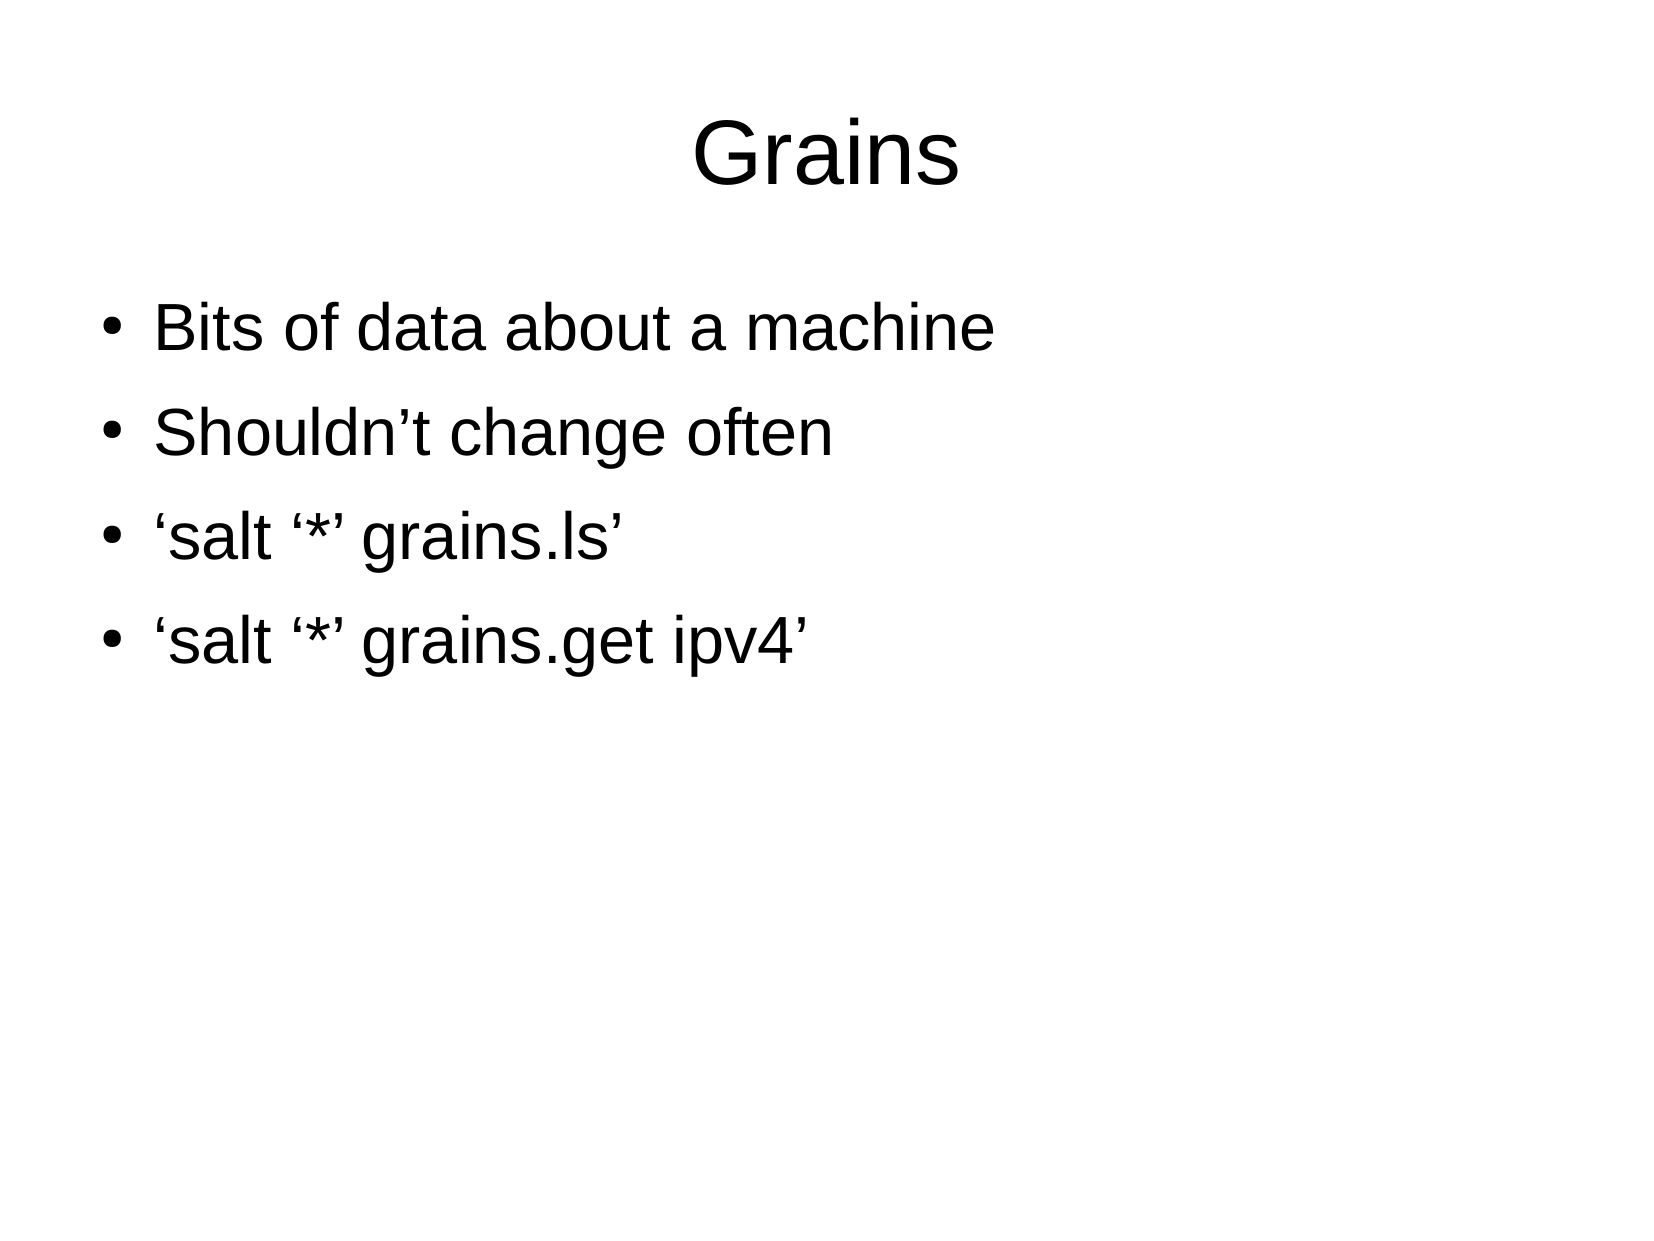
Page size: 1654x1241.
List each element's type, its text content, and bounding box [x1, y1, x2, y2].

title Grains [82, 49, 1571, 257]
list Bits of data about a machine Shouldn’t change often ‘salt ‘*’ grains.ls’ ‘salt ‘*’ grains.get ipv4’ [82, 290, 1571, 1010]
